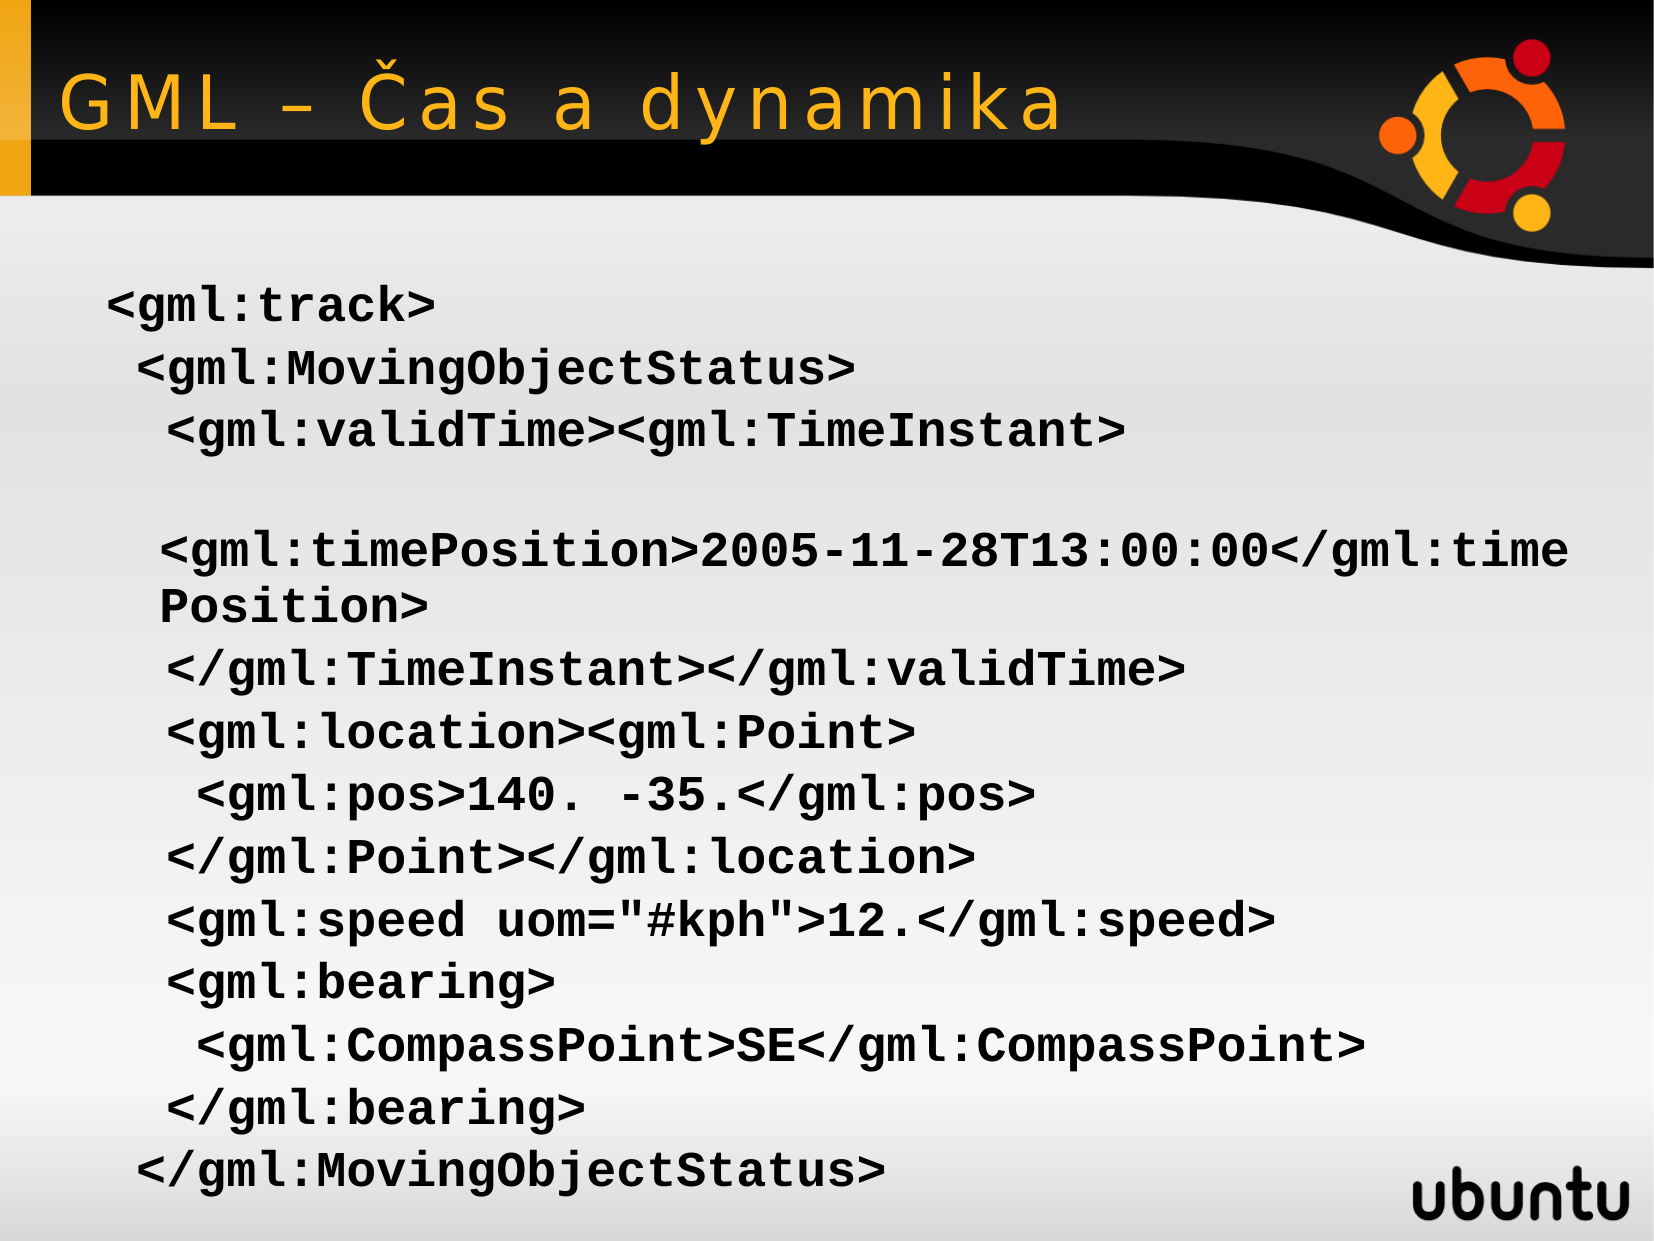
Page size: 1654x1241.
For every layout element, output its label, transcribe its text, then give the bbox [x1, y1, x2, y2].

list <gml:track> <gml:MovingObjectStatus> <gml:validTime><gml:TimeInstant> <gml:timePosition>2005-11-28T13:00:00</gml:timePosition> </gml:TimeInstant></gml:validTime> <gml:location><gml:Point> <gml:pos>140. -35.</gml:pos> </gml:Point></gml:location> <gml:speed uom="#kph">12.</gml:speed> <gml:bearing> <gml:CompassPoint>SE</gml:CompassPoint> </gml:bearing> </gml:MovingObjectStatus> [88, 279, 1577, 1146]
picture [0, 0, 1654, 1241]
title GML – Čas a dynamika [59, 29, 1270, 178]
